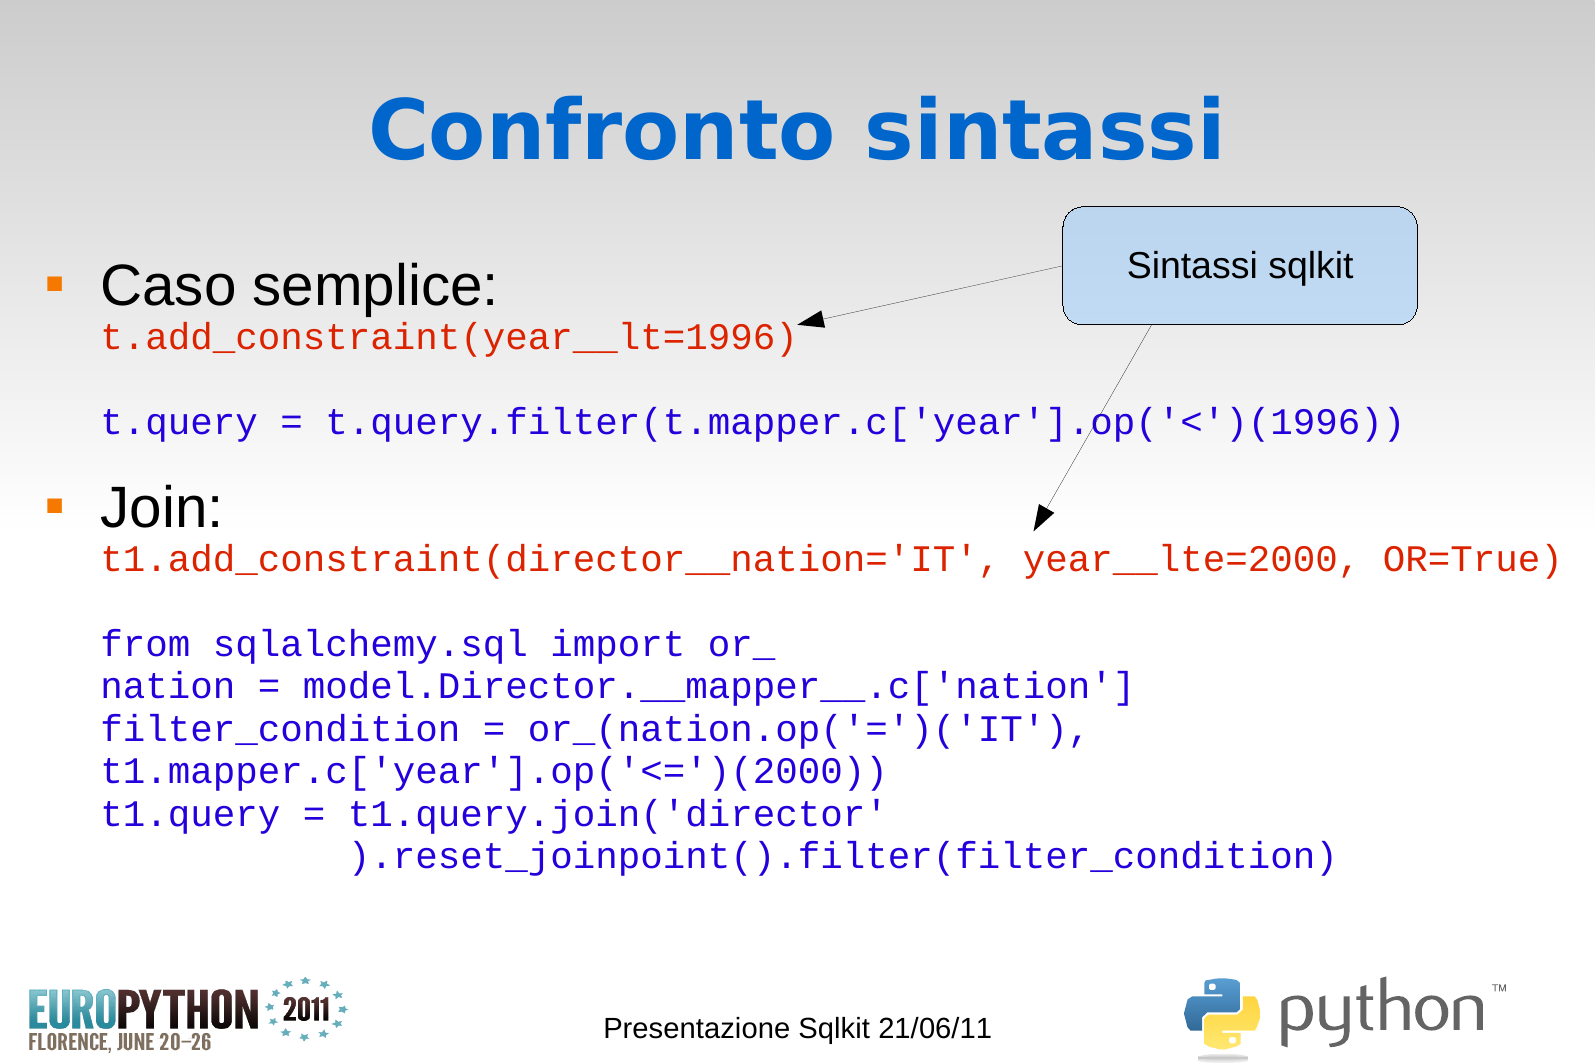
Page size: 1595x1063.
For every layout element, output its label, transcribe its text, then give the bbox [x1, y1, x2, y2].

picture [29, 1011, 355, 1058]
text_box Sintassi sqlkit [1062, 206, 1418, 325]
list Caso semplice: t.add_constraint(year__lt=1996) t.query = t.query.filter(t.mapper.c['year'].op('<')(1996)) Join: t1.add_constraint(director__nation='IT', year__lte=2000, OR=True) from sqlalchemy.sql import or_ nation = model.Director.__mapper__.c['nation'] filter_condition = or_(nation.op('=')('IT'), t1.mapper.c['year'].op('<=')(2000)) t1.query = t1.query.join('director' ).reset_joinpoint().filter(filter_condition) [29, 253, 1595, 1011]
title Confronto sintassi [79, 49, 1515, 213]
